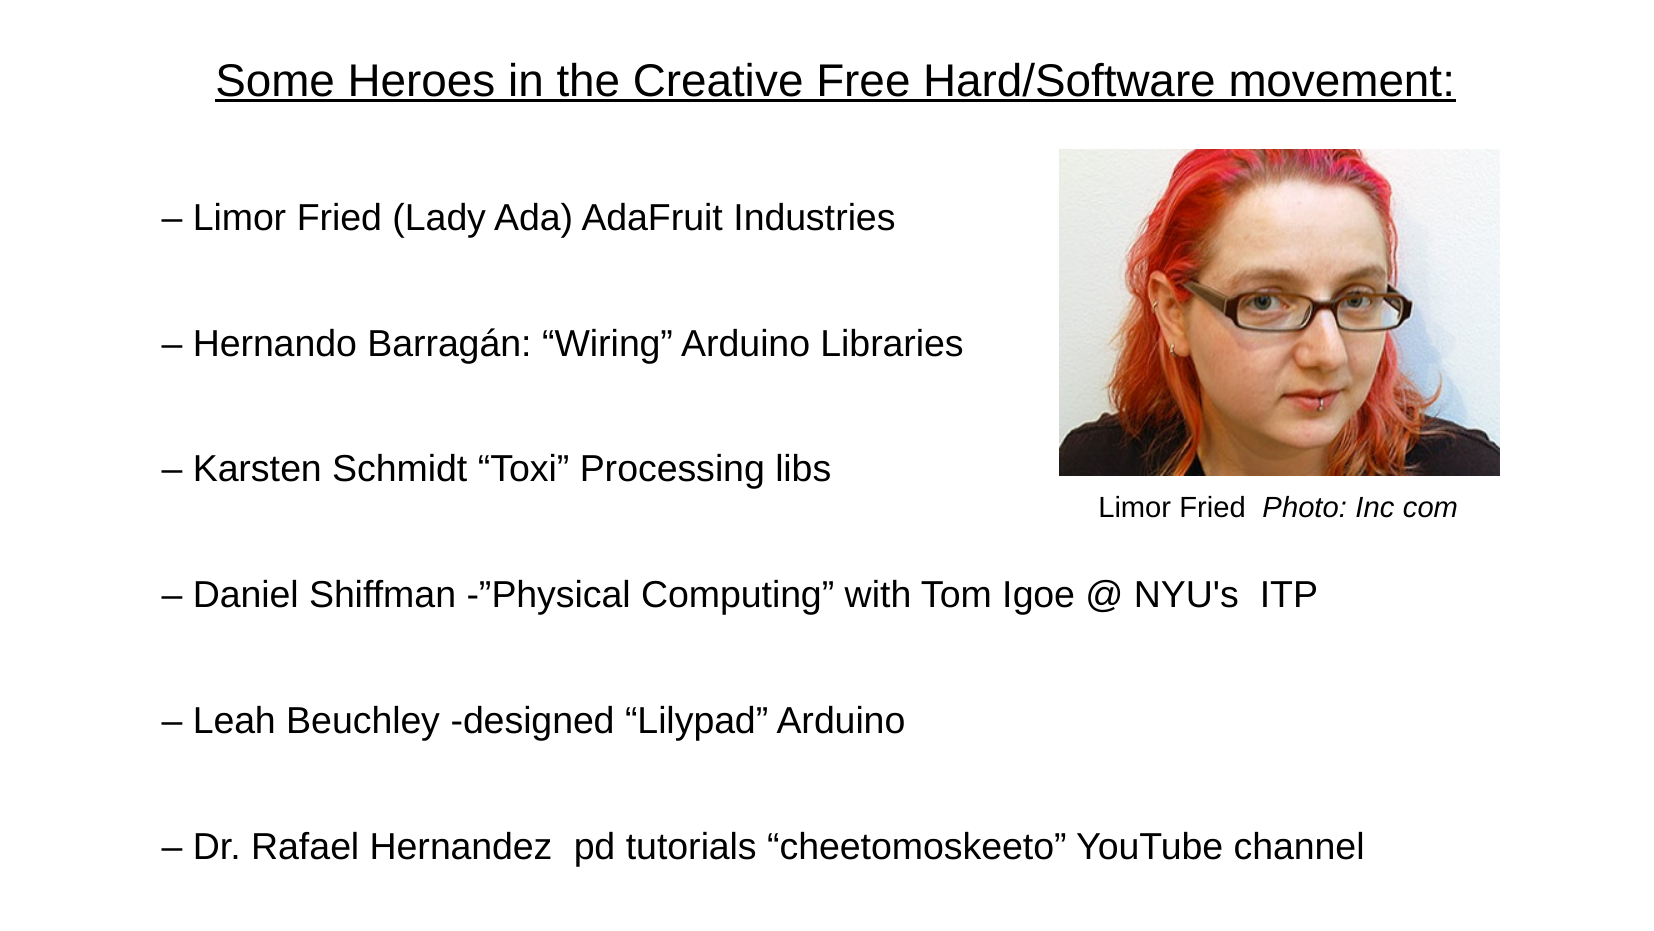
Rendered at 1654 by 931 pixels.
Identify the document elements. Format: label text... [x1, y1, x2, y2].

title – Limor Fried (Lady Ada) AdaFruit Industries – Hernando Barragán: “Wiring” Arduino Libraries – Karsten Schmidt “Toxi” Processing libs – Daniel Shiffman -”Physical Computing” with Tom Igoe @ NYU's ITP – Leah Beuchley -designed “Lilypad” Arduino – Dr. Rafael Hernandez pd tutorials “cheetomoskeeto” YouTube channel [161, 192, 1431, 914]
title Some Heroes in the Creative Free Hard/Software movement: [135, 44, 1537, 118]
picture [1059, 149, 1500, 476]
title Limor Fried Photo: Inc com [1083, 477, 1474, 538]
